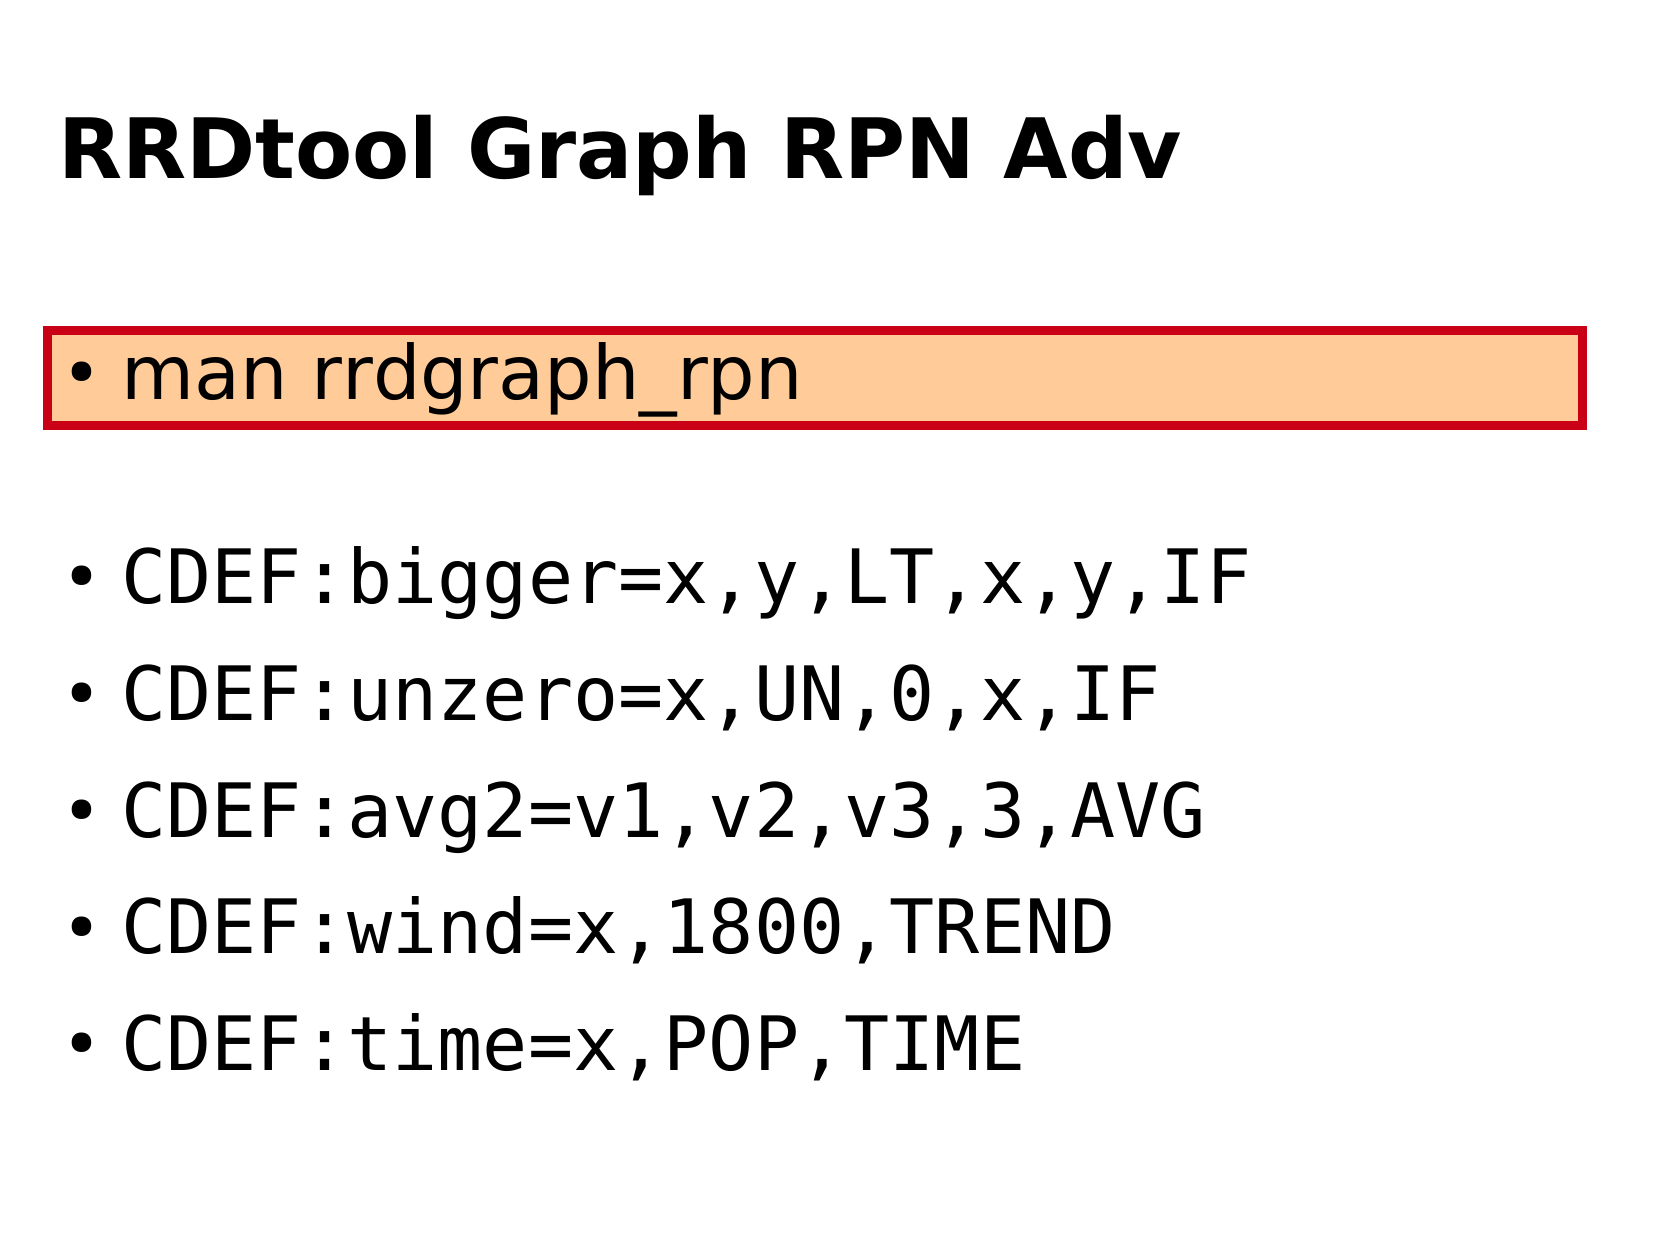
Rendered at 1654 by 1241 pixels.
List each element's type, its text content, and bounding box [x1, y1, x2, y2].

title RRDtool Graph RPN Adv [59, 75, 1607, 225]
text_box [1571, 330, 1583, 426]
list man rrdgraph_rpn CDEF:bigger=x,y,LT,x,y,IF CDEF:unzero=x,UN,0,x,IF CDEF:avg2=v1,v2,v3,3,AVG CDEF:wind=x,1800,TREND CDEF:time=x,POP,TIME [50, 329, 1571, 1099]
